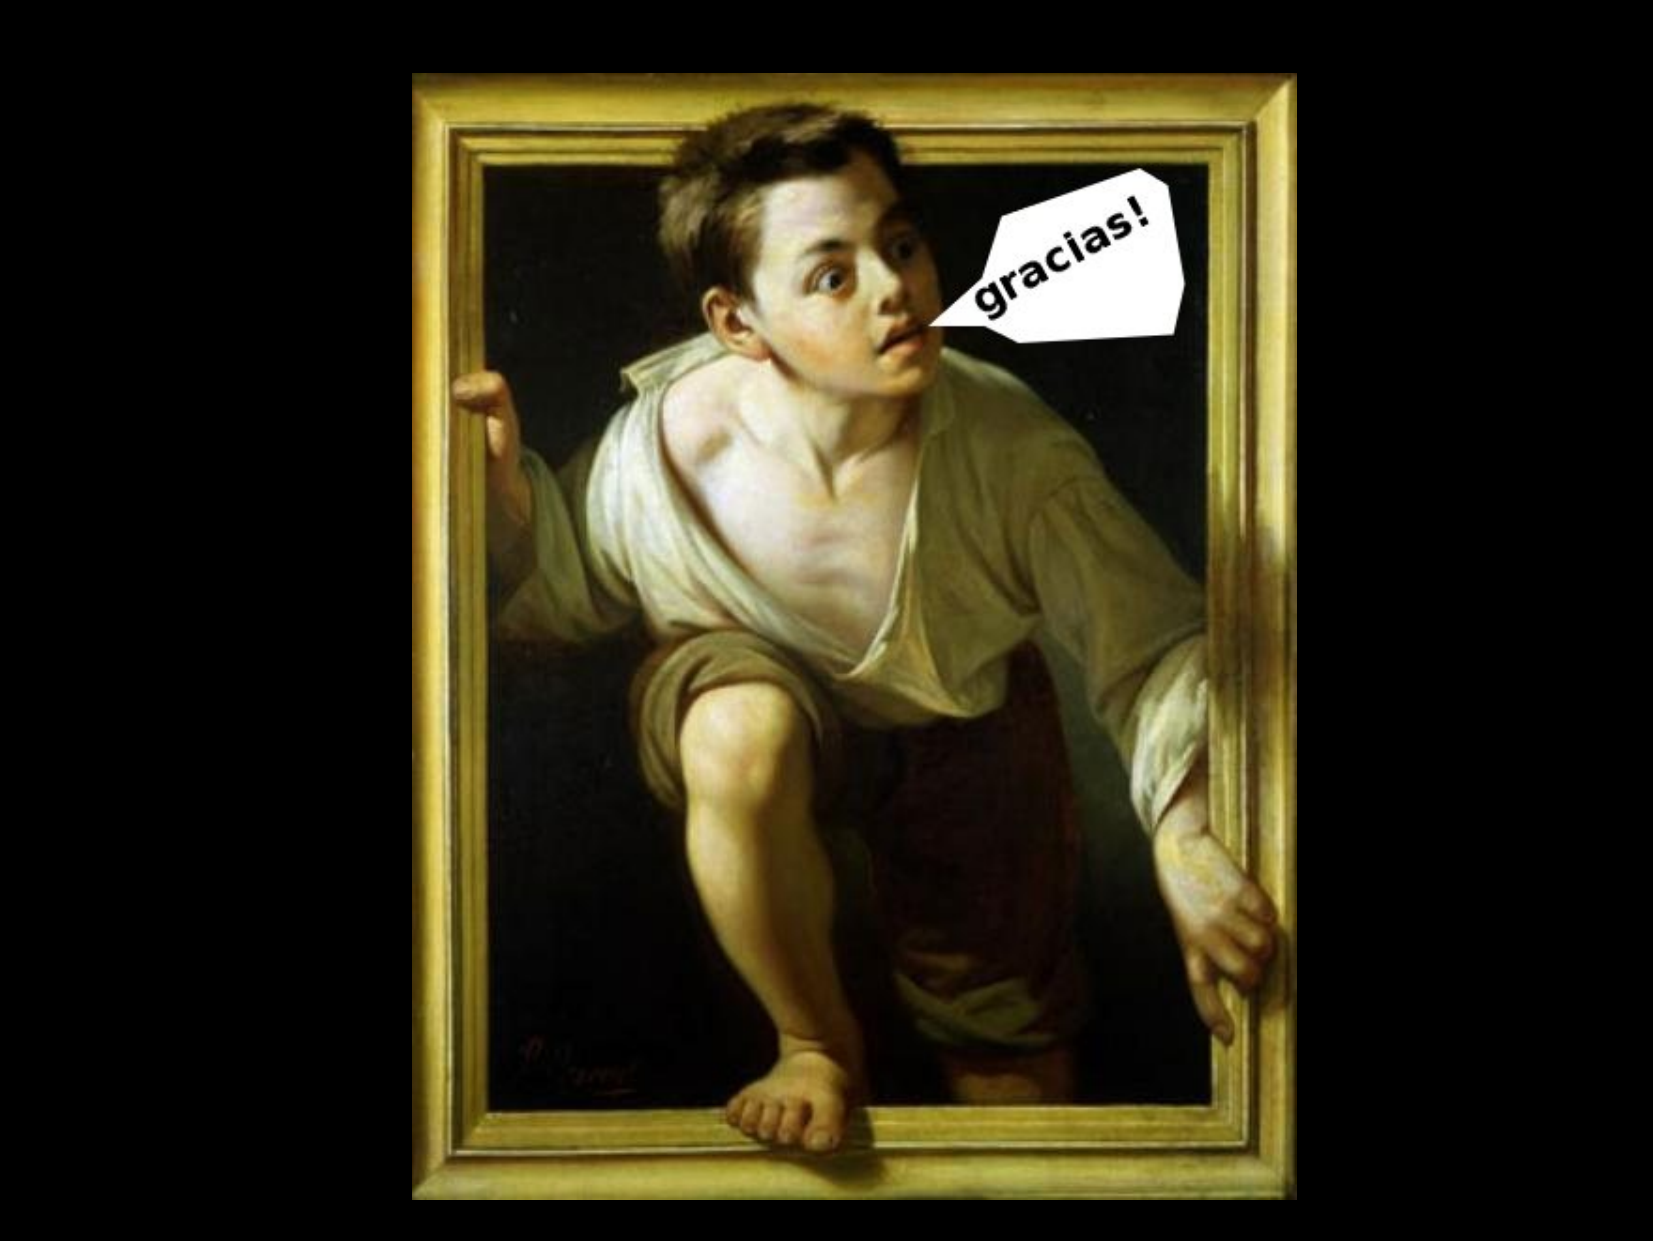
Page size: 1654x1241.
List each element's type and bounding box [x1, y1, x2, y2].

picture [412, 73, 1297, 1201]
